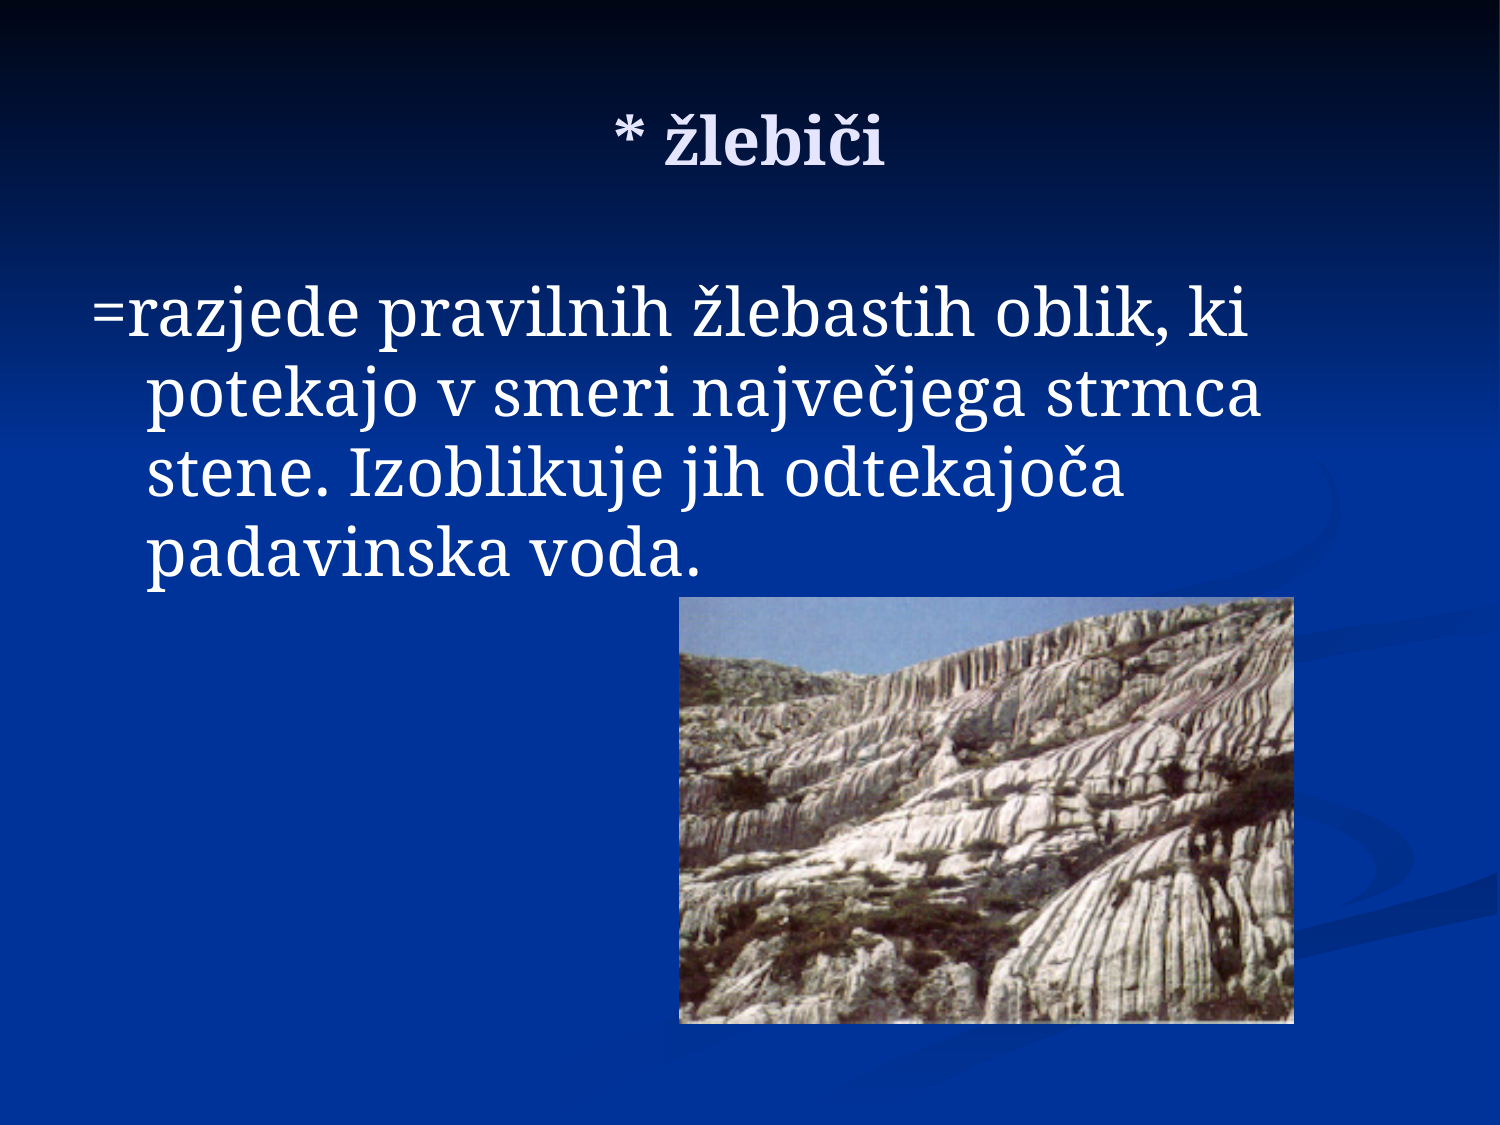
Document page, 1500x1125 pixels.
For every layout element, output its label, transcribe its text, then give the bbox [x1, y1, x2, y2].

picture [679, 597, 1294, 1024]
list =razjede pravilnih žlebastih oblik, ki potekajo v smeri največjega strmca stene. Izoblikuje jih odtekajoča padavinska voda. [75, 262, 1425, 1005]
title * žlebiči [75, 45, 1425, 233]
